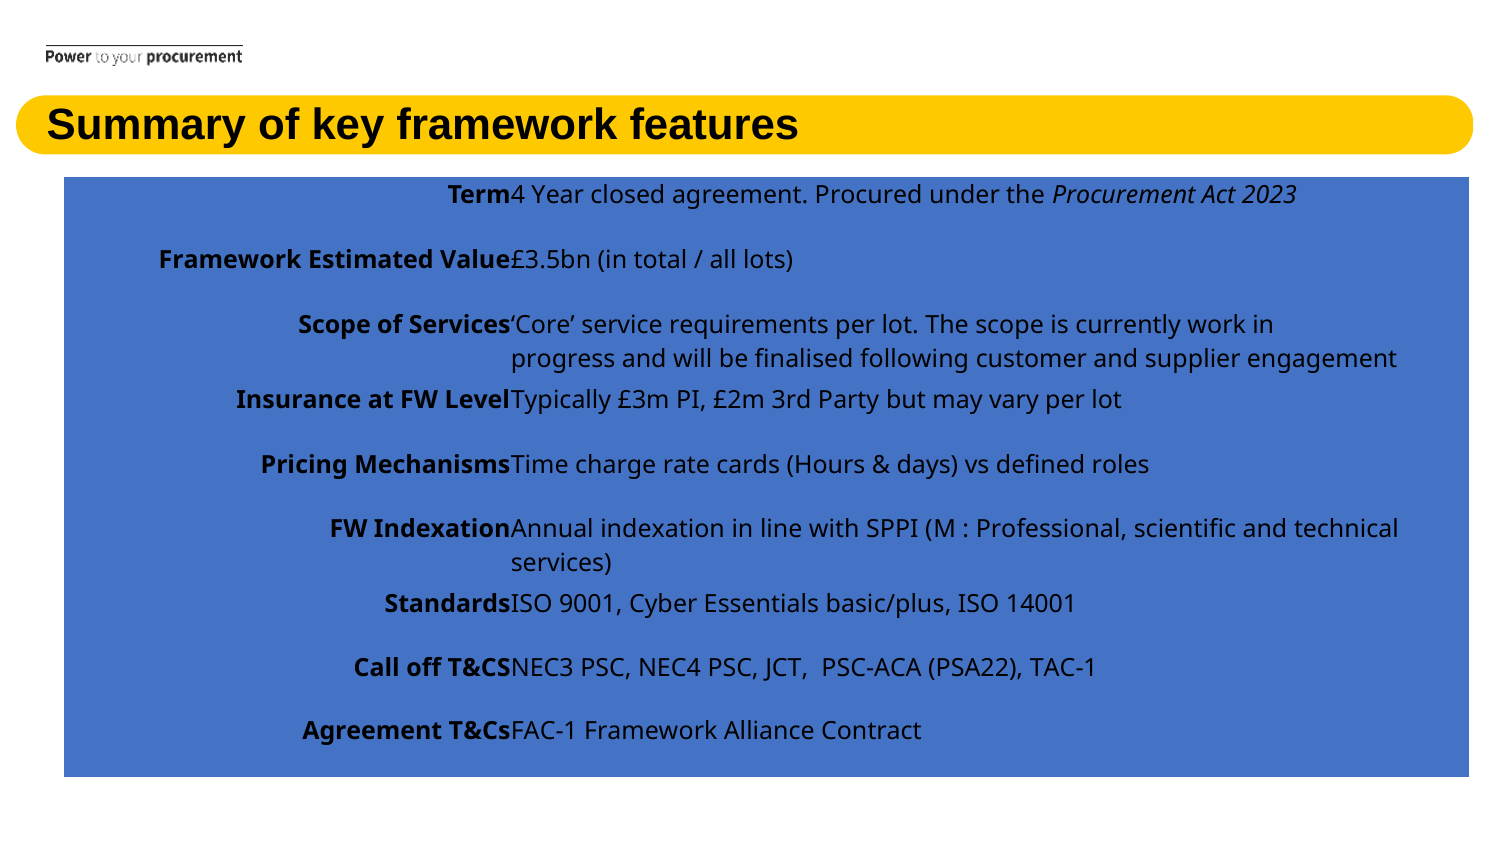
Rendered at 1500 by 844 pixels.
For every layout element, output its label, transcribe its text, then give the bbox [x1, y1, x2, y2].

table_header 4 Year closed agreement. Procured under the Procurement Act 2023 [511, 177, 1469, 242]
table_cell Agreement T&Cs [64, 713, 511, 777]
table_cell Framework Estimated Value [64, 242, 511, 307]
table_cell ISO 9001, Cyber Essentials basic/plus, ISO 14001 [511, 586, 1469, 649]
table_cell Time charge rate cards (Hours & days) vs defined roles [511, 446, 1469, 511]
table_cell Annual indexation in line with SPPI (M : Professional, scientific and technical services) [511, 511, 1469, 586]
table_header Term [64, 177, 511, 242]
title Summary of key framework features [46, 95, 1226, 200]
table_cell Pricing Mechanisms [64, 446, 511, 511]
table_cell Insurance at FW Level [64, 381, 511, 446]
table_cell FW Indexation [64, 511, 511, 586]
table_cell Scope of Services [64, 307, 511, 381]
table_cell £3.5bn (in total / all lots) [511, 242, 1469, 307]
table_cell Standards [64, 586, 511, 649]
table_cell NEC3 PSC, NEC4 PSC, JCT, PSC-ACA (PSA22), TAC-1 [511, 649, 1469, 713]
table_cell ‘Core’ service requirements per lot. The scope is currently work in progress and will be finalised following customer and supplier engagement [511, 307, 1469, 381]
table_cell FAC-1 Framework Alliance Contract [511, 713, 1469, 777]
table_cell Typically £3m PI, £2m 3rd Party but may vary per lot [511, 381, 1469, 446]
table_cell Call off T&CS [64, 649, 511, 713]
